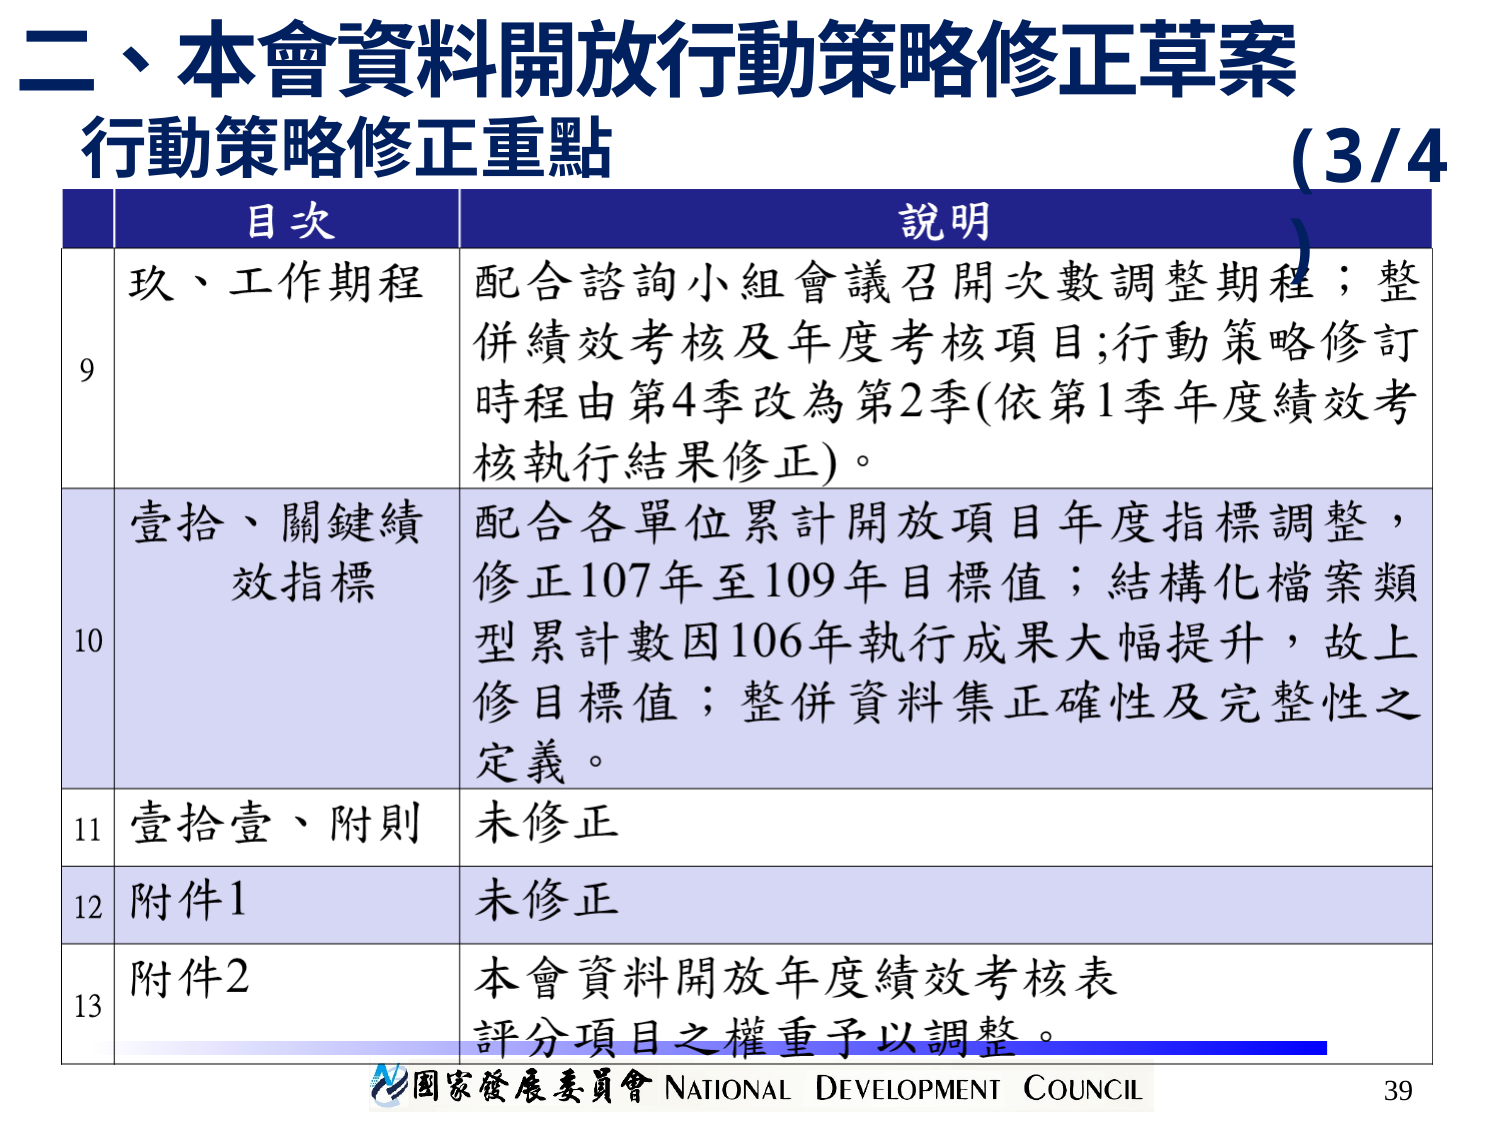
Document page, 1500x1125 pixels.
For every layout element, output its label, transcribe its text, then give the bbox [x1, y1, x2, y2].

text_box 二、本會資料開放行動策略修正草案(3/4) [0, 0, 1500, 198]
picture [61, 198, 1433, 1094]
text_box 行動策略修正重點 [64, 198, 1329, 215]
text_box 39 [1368, 1063, 1485, 1100]
